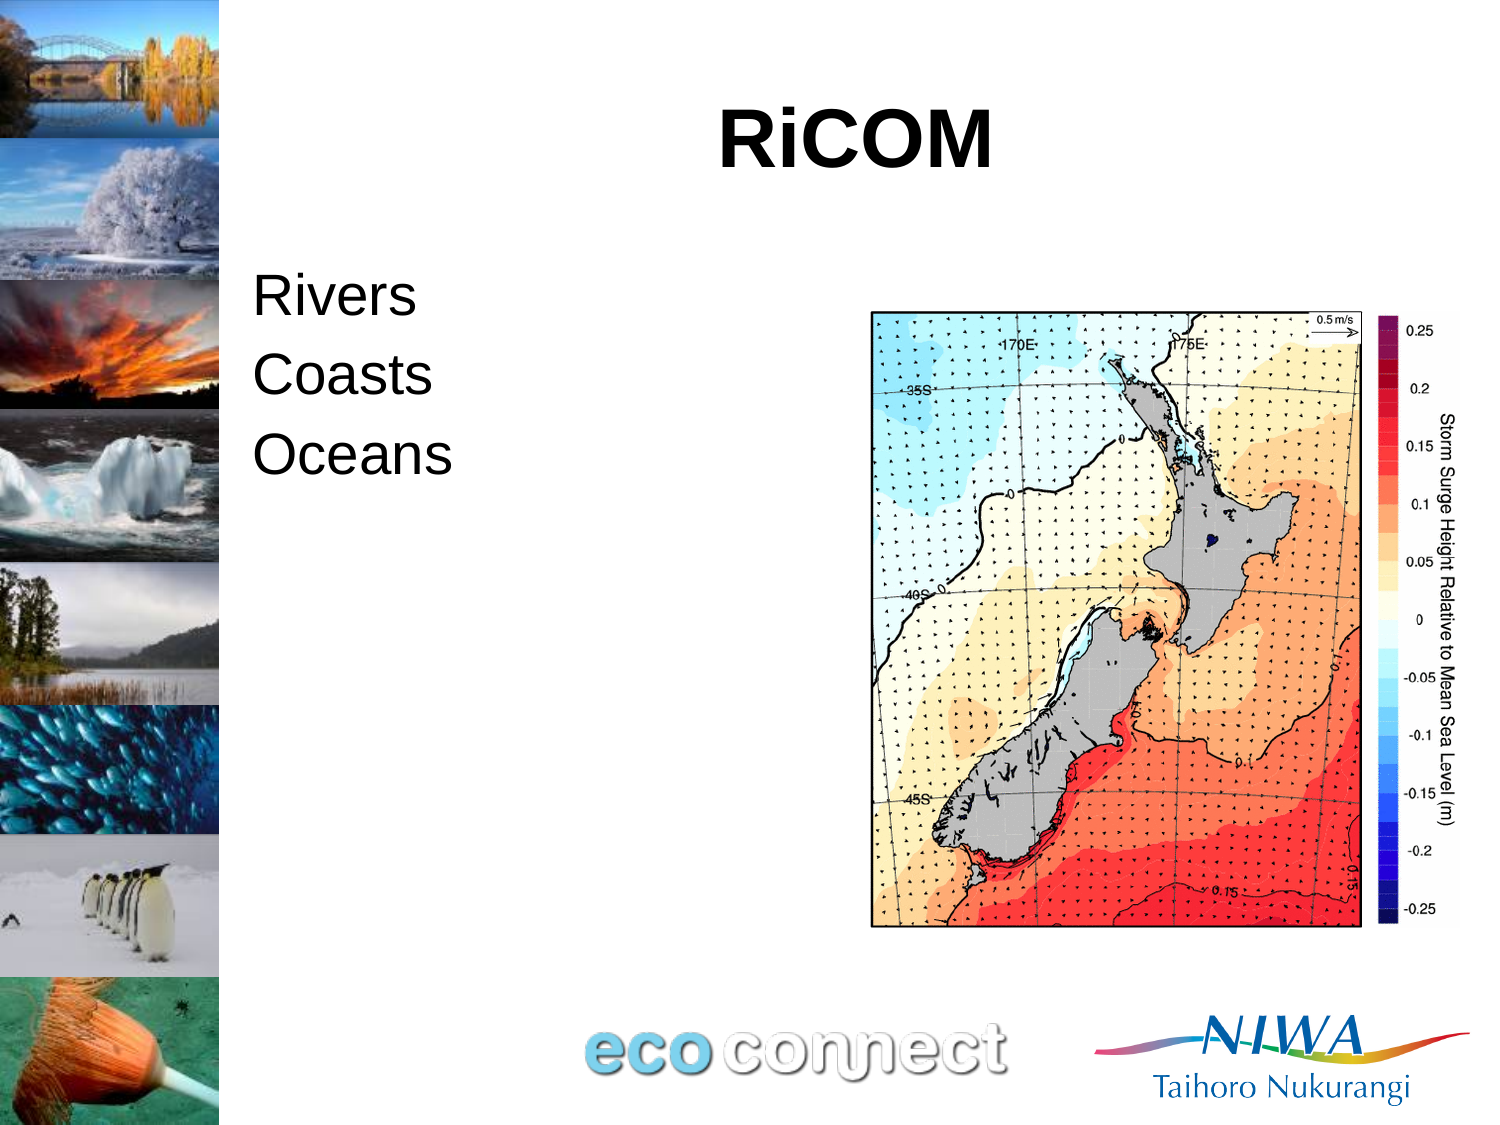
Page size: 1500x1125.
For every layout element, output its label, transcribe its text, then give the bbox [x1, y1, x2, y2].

list Rivers Coasts Oceans [252, 262, 842, 977]
picture [1092, 1013, 1472, 1106]
picture [870, 311, 1460, 928]
title RiCOM [253, 31, 1459, 247]
picture [561, 1003, 1030, 1098]
picture [0, 0, 219, 1125]
